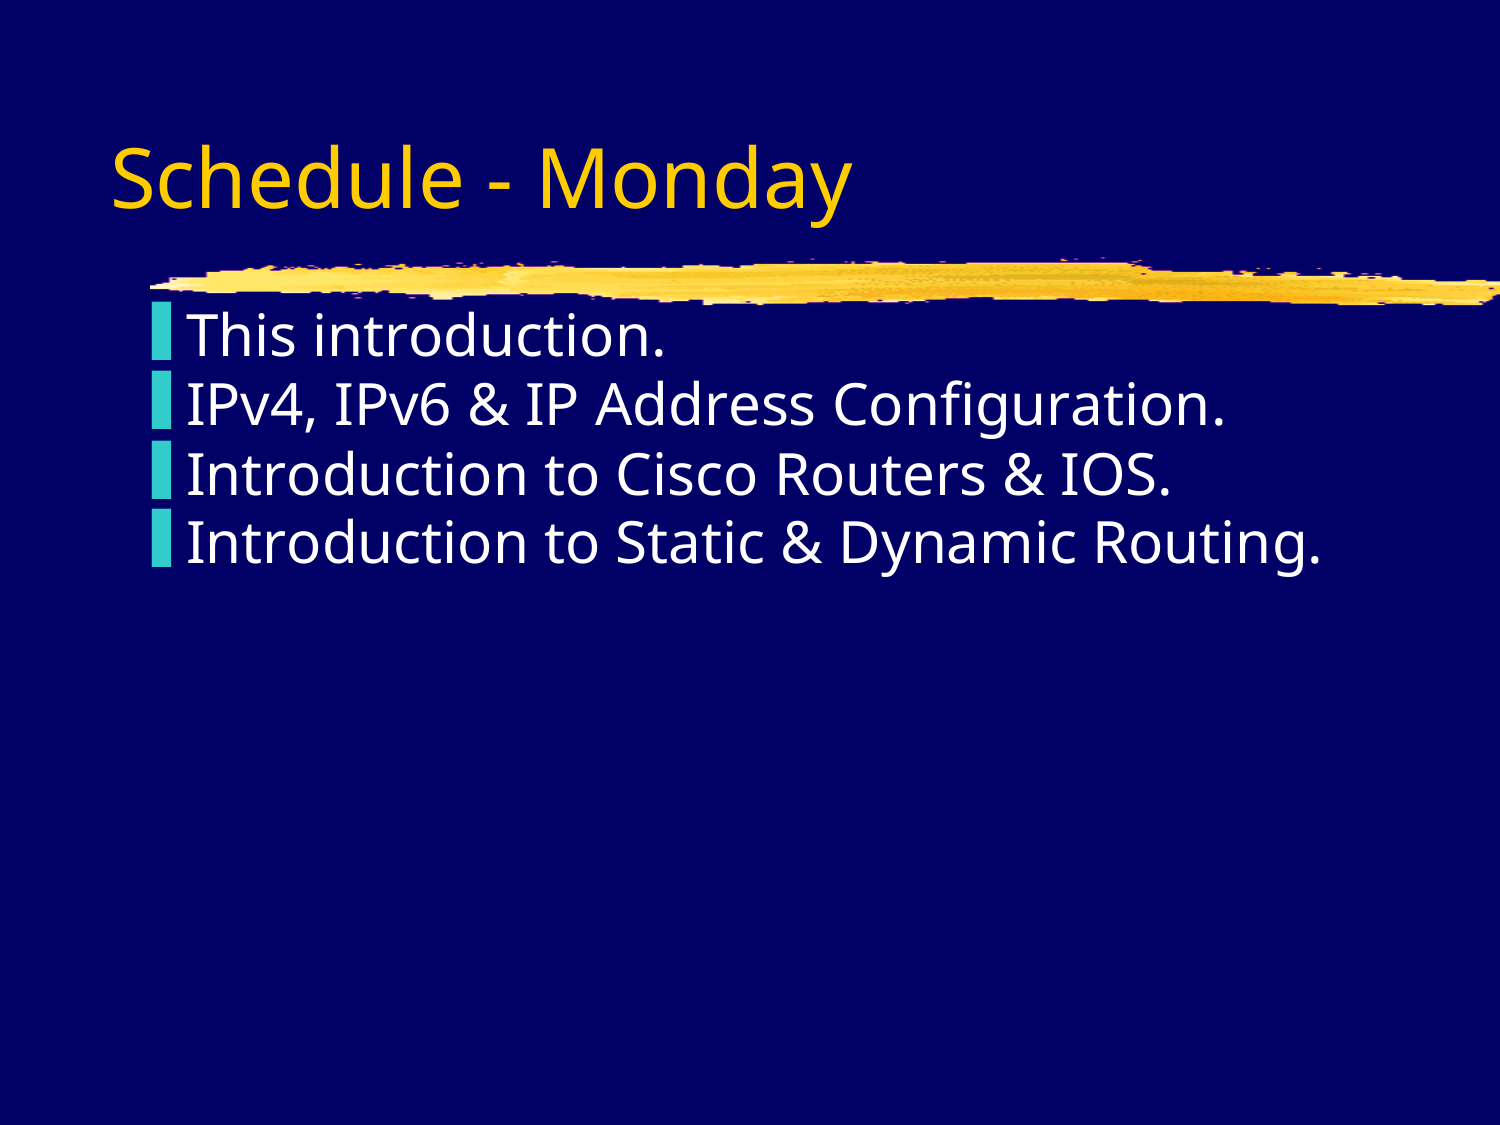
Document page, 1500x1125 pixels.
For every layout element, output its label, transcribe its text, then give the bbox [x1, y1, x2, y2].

list This introduction. IPv4, IPv6 & IP Address Configuration. Introduction to Cisco Routers & IOS. Introduction to Static & Dynamic Routing. [62, 312, 1450, 1118]
title Schedule - Monday [110, 78, 1391, 297]
picture [150, 252, 1500, 316]
